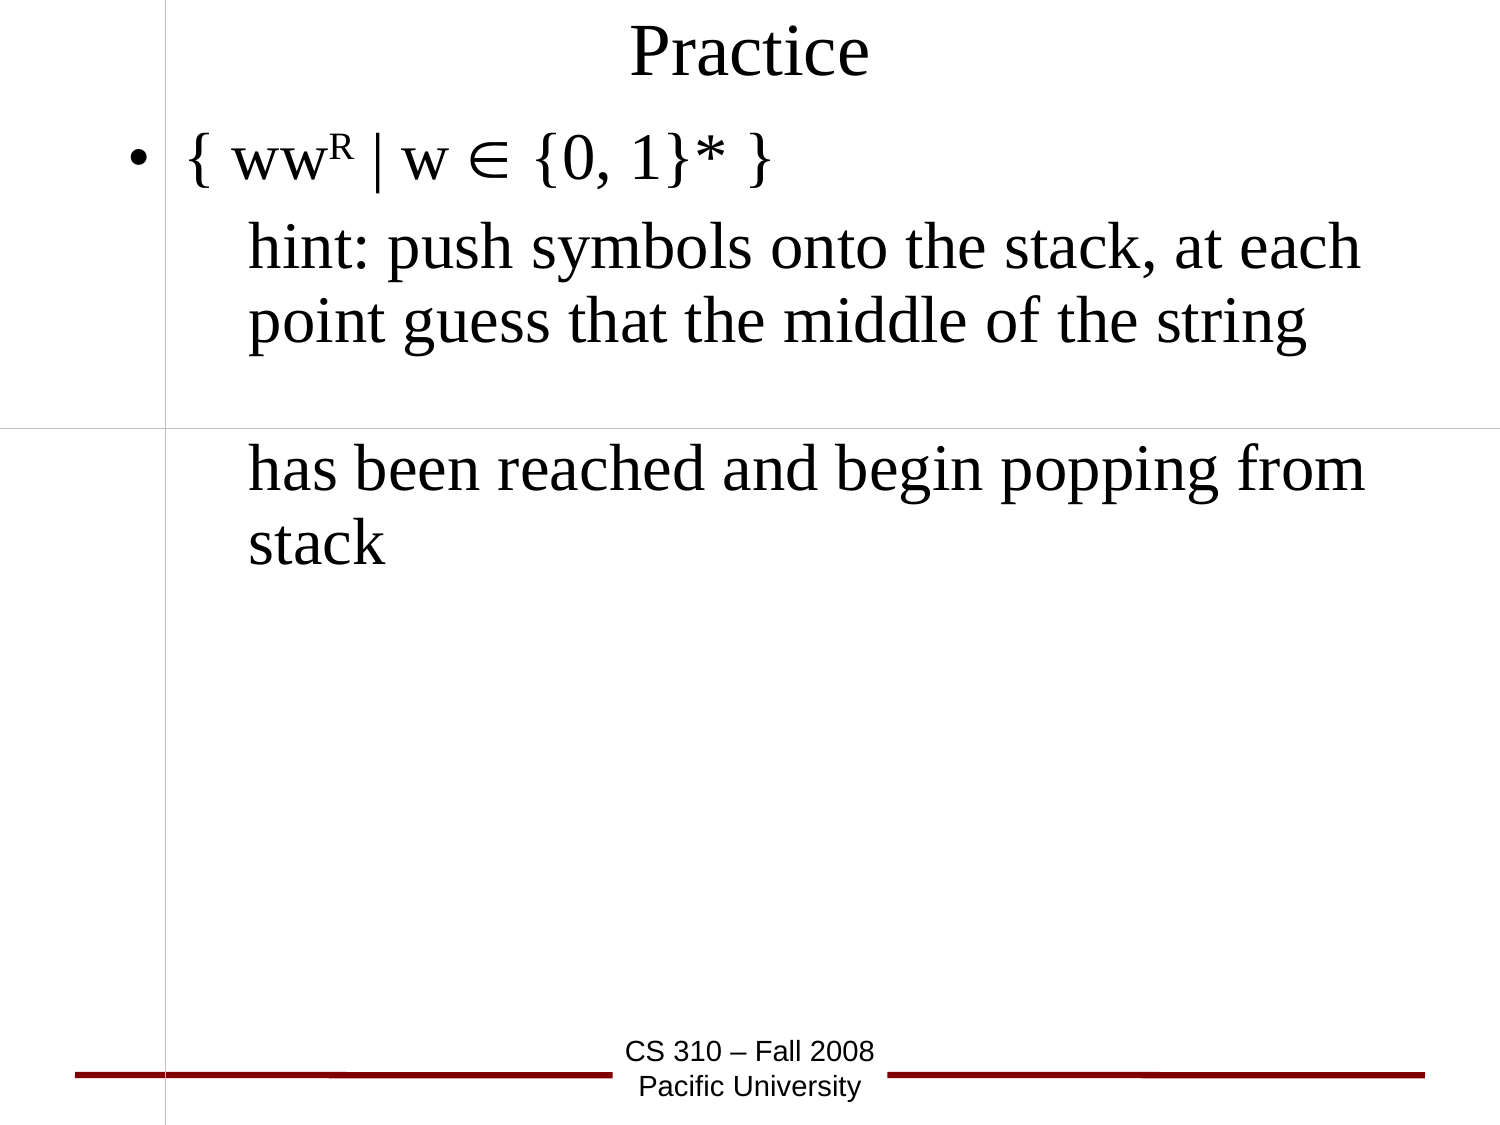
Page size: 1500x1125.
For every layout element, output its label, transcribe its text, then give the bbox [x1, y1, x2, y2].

title Practice [112, 0, 1388, 103]
list { wwR | w  {0, 1}* } hint: push symbols onto the stack, at each point guess that the middle of the string has been reached and begin popping from stack [112, 112, 1388, 1001]
